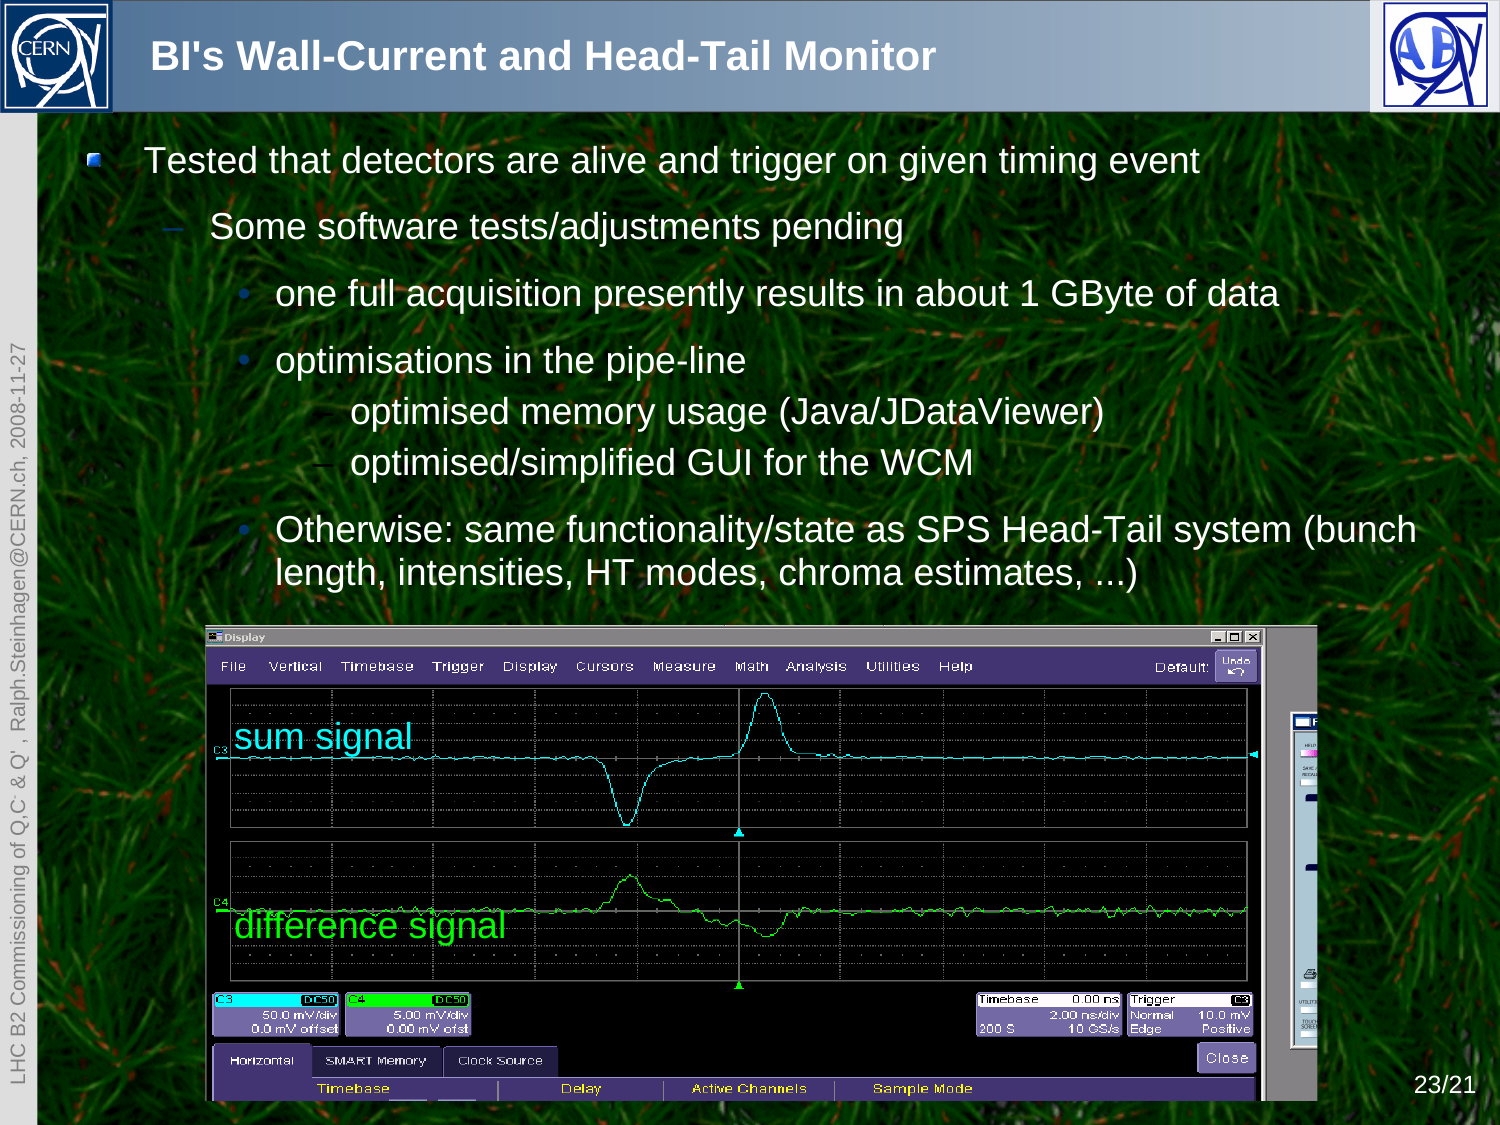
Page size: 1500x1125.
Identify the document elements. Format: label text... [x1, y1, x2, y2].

text_box difference signal [219, 897, 522, 955]
text_box sum signal [219, 708, 428, 766]
picture [1382, 1, 1489, 108]
list Tested that detectors are alive and trigger on given timing event Some software tests/adjustments pending one full acquisition presently results in about 1 GByte of data optimisations in the pipe-line optimised memory usage (Java/JDataViewer) optimised/simplified GUI for the WCM Otherwise: same functionality/state as SPS Head-Tail system (bunch length, intensities, HT modes, chroma estimates, ...) [87, 137, 1438, 1030]
title BI's Wall-Current and Head-Tail Monitor [150, 0, 1201, 113]
picture [0, 0, 1500, 1125]
